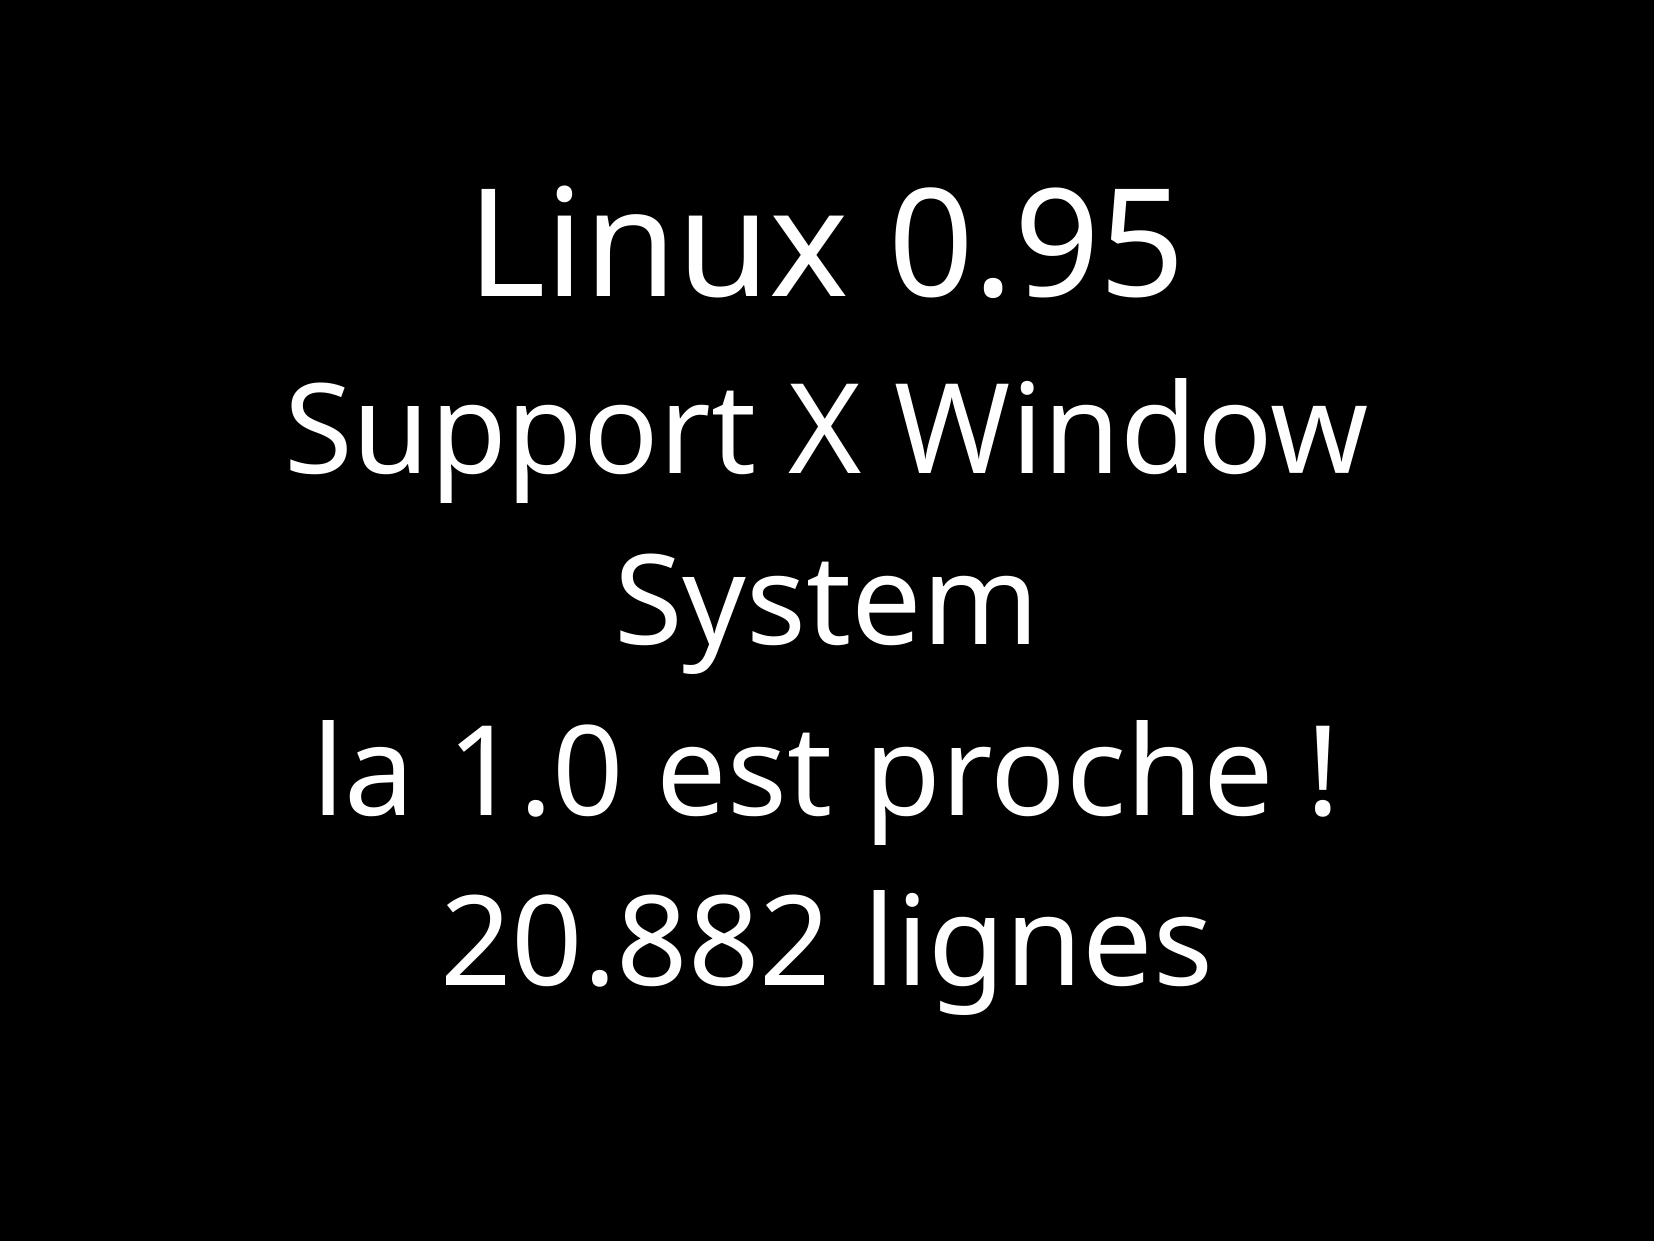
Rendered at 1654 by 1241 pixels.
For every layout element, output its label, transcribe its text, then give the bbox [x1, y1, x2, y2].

subtitle Linux 0.95 Support X Window System la 1.0 est proche ! 20.882 lignes [82, 49, 1571, 1109]
